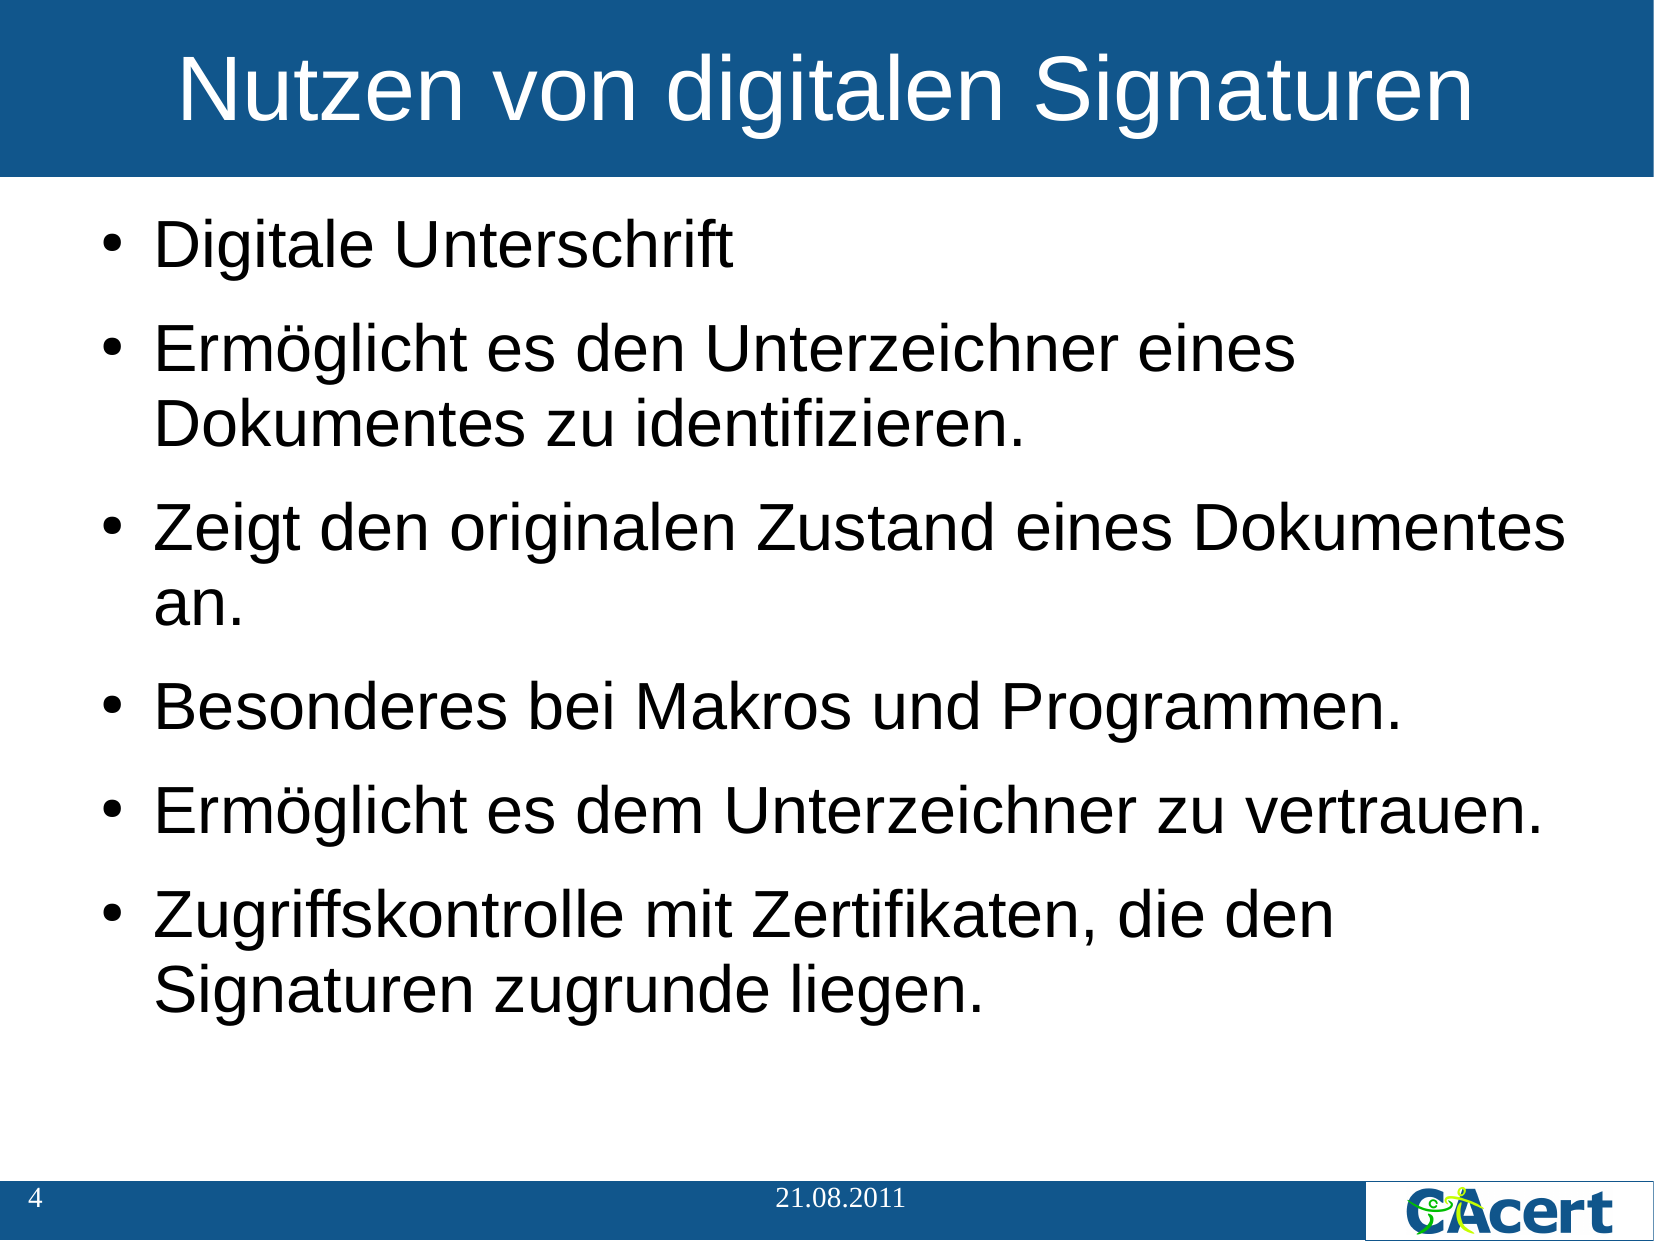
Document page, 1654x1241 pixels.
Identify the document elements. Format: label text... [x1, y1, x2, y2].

list Digitale Unterschrift Ermöglicht es den Unterzeichner eines Dokumentes zu identifizieren. Zeigt den originalen Zustand eines Dokumentes an. Besonderes bei Makros und Programmen. Ermöglicht es dem Unterzeichner zu vertrauen. Zugriffskontrolle mit Zertifikaten, die den Signaturen zugrunde liegen. [82, 206, 1571, 1152]
title Nutzen von digitalen Signaturen [82, 0, 1571, 178]
picture [1406, 1186, 1613, 1235]
